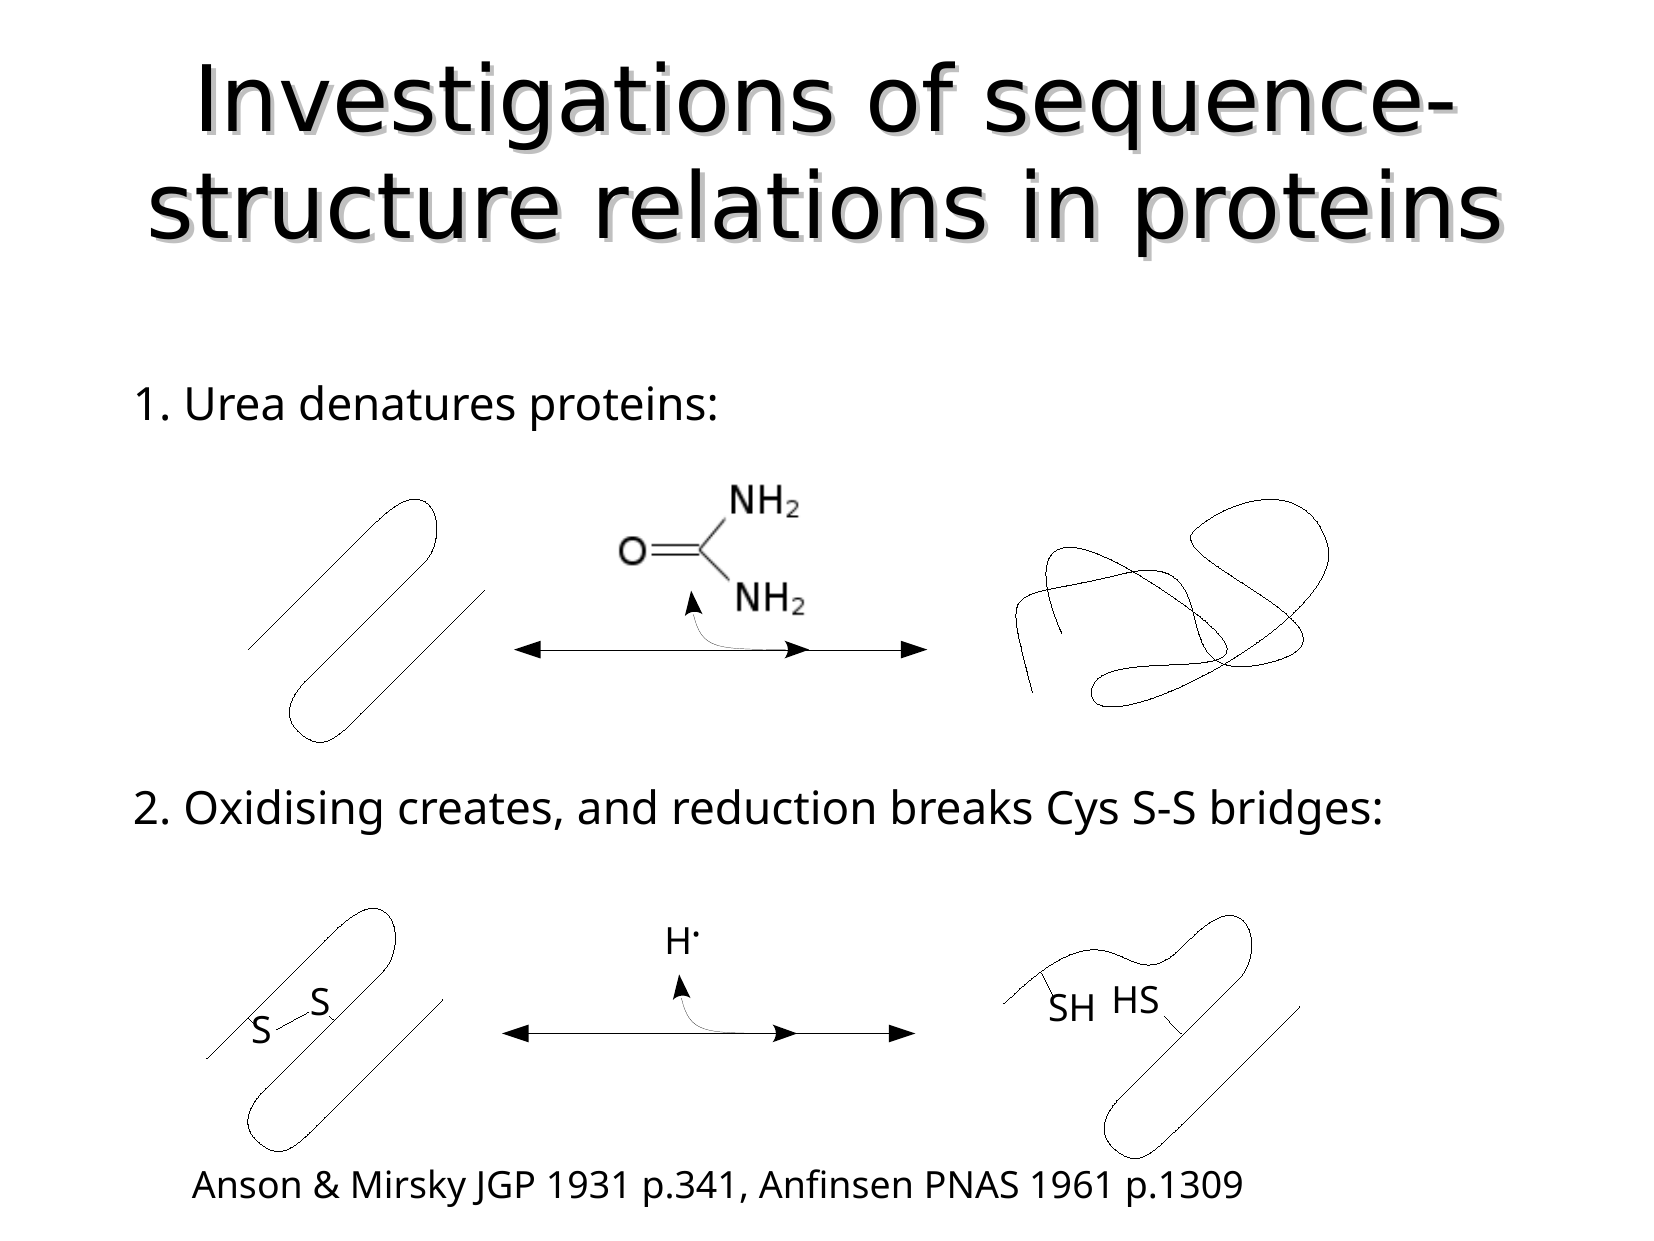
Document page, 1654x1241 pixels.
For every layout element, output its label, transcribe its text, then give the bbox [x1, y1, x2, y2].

text_box H• [649, 907, 720, 969]
text_box 1. Urea denatures proteins: [118, 364, 1565, 435]
text_box SH [1033, 974, 1123, 1035]
text_box S [295, 968, 350, 1029]
picture [614, 472, 810, 621]
text_box 2. Oxidising creates, and reduction breaks Cys S-S bridges: [118, 767, 1506, 839]
text_box Anson & Mirsky JGP 1931 p.341, Anfinsen PNAS 1961 p.1309 [177, 1151, 1357, 1212]
text_box HS [1096, 966, 1182, 1027]
text_box S [236, 995, 291, 1057]
title Investigations of sequence-structure relations in proteins [82, 45, 1571, 261]
